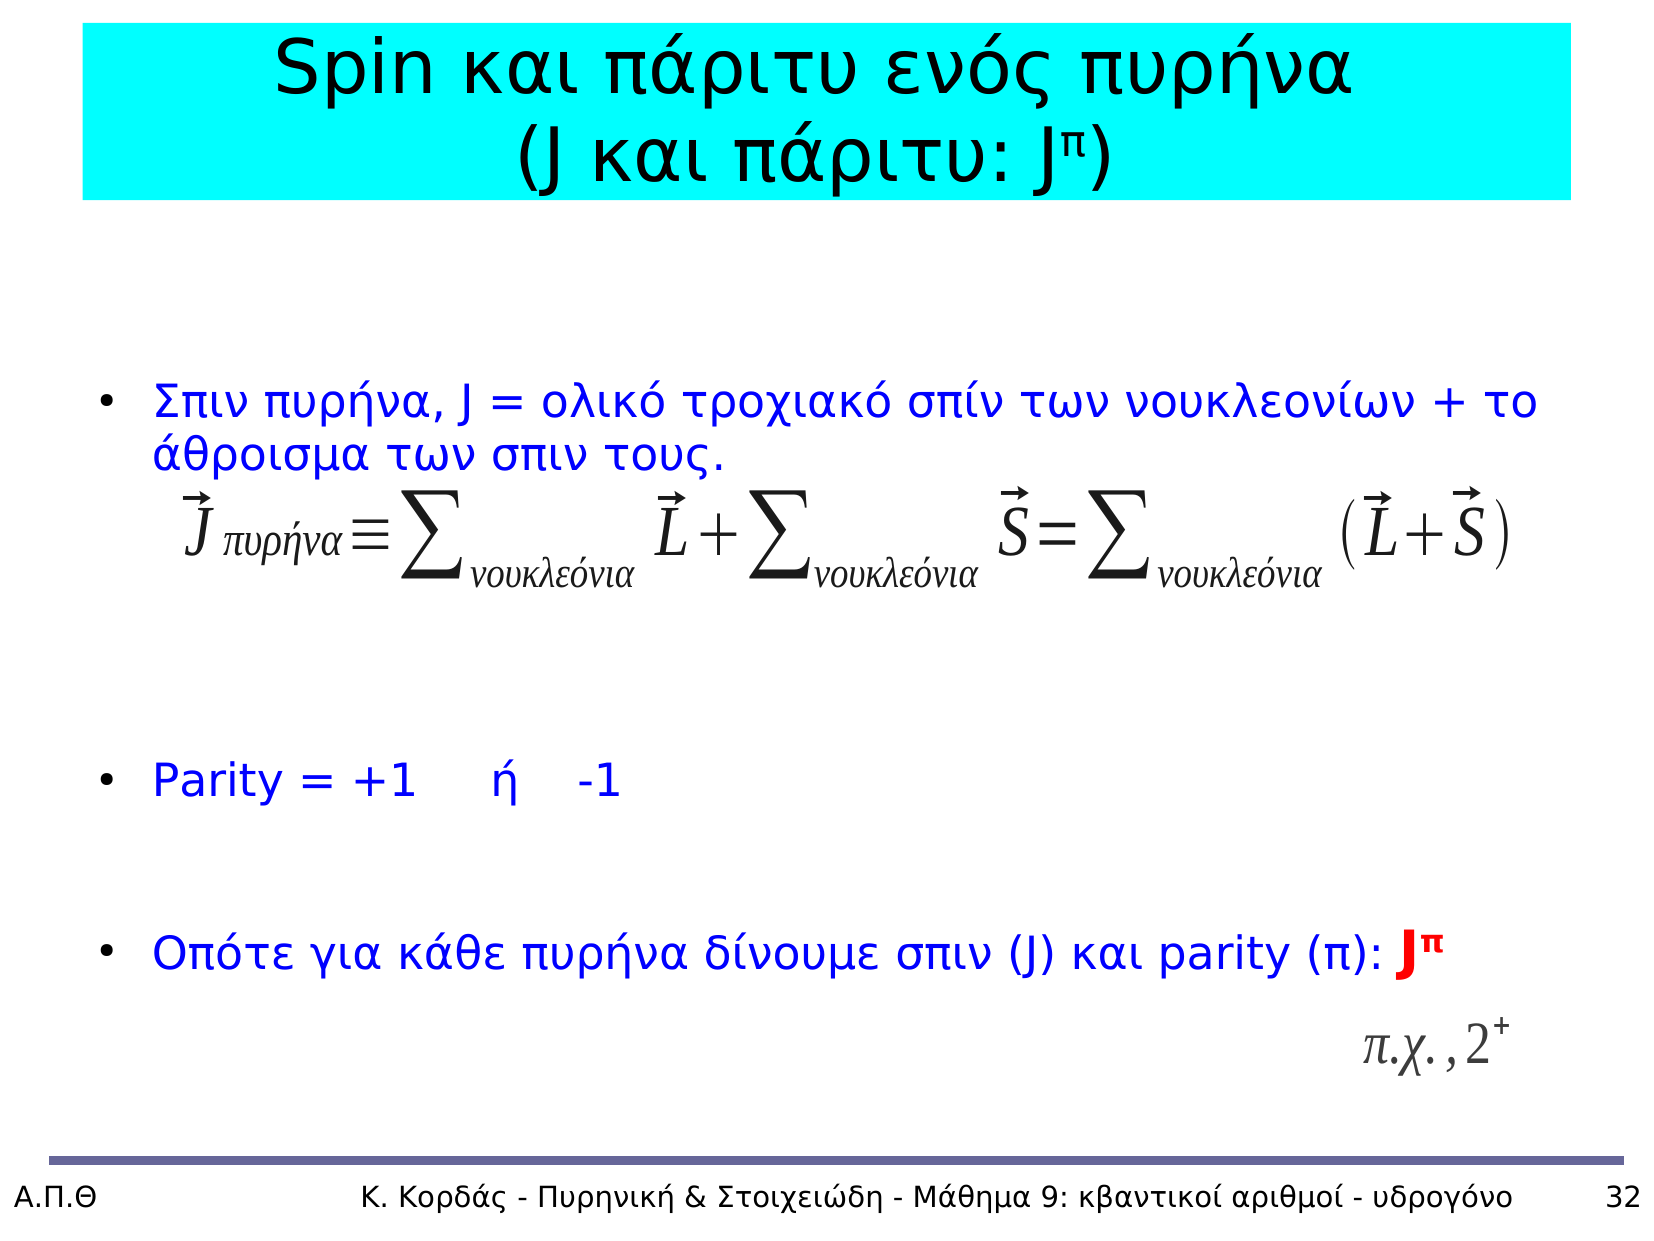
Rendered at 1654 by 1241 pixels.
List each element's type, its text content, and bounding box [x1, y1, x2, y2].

list Σπιν πυρήνα, J = ολικό τροχιακό σπίν των νουκλεονίων + το άθροισμα των σπιν τους. Parity = +1 ή -1 Οπότε για κάθε πυρήνα δίνουμε σπιν (J) και parity (π): Jπ [75, 368, 1571, 1013]
chart [165, 483, 1531, 598]
title Spin και πάριτυ ενός πυρήνα (J και πάριτυ: Jπ) [82, 22, 1571, 201]
chart [1347, 1000, 1535, 1081]
